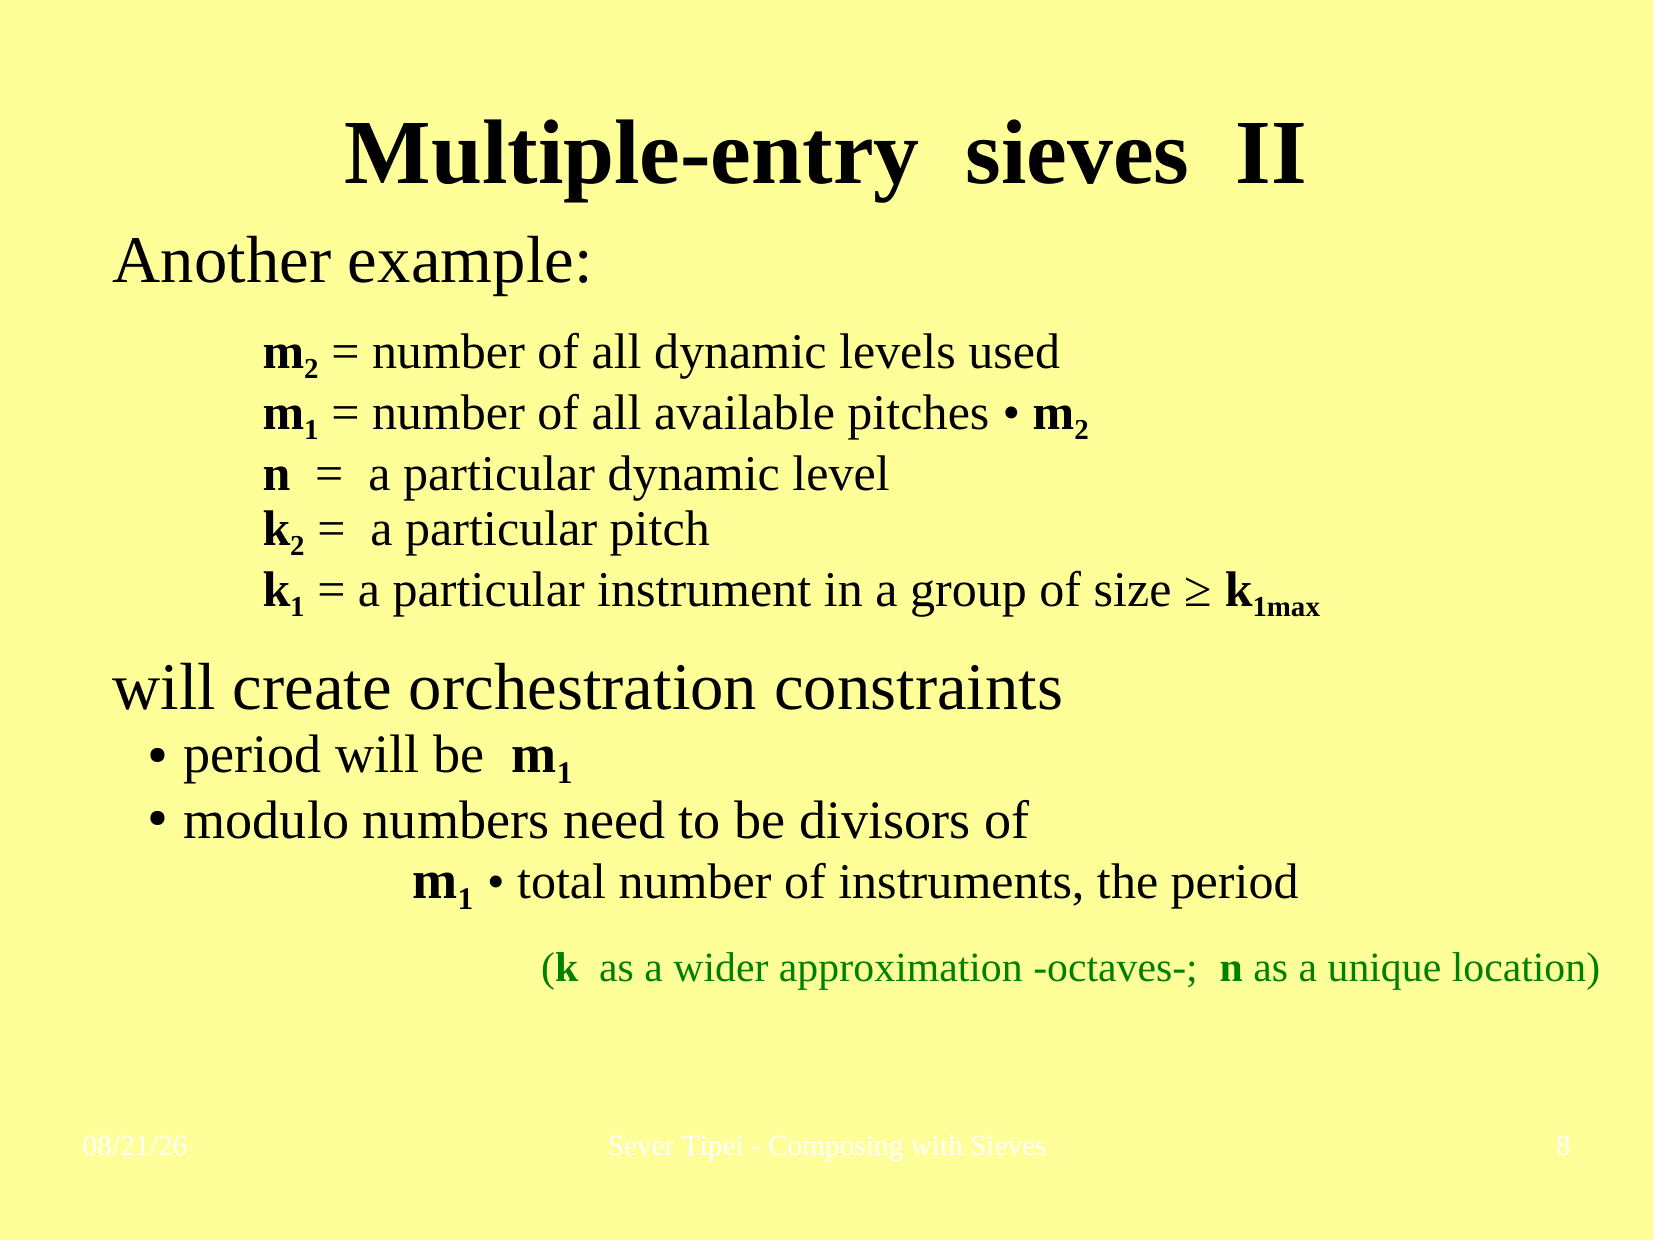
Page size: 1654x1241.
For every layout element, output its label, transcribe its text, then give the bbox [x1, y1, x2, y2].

title Multiple-entry sieves II [82, 56, 1571, 250]
subtitle Another example: m2 = number of all dynamic levels used m1 = number of all available pitches • m2 n = a particular dynamic level k2 = a particular pitch k1 = a particular instrument in a group of size ≥ k1max will create orchestration constraints period will be m1 modulo numbers need to be divisors of m1 • total number of instruments, the period (k as a wider approximation -octaves-; n as a unique location) [112, 222, 1601, 1166]
